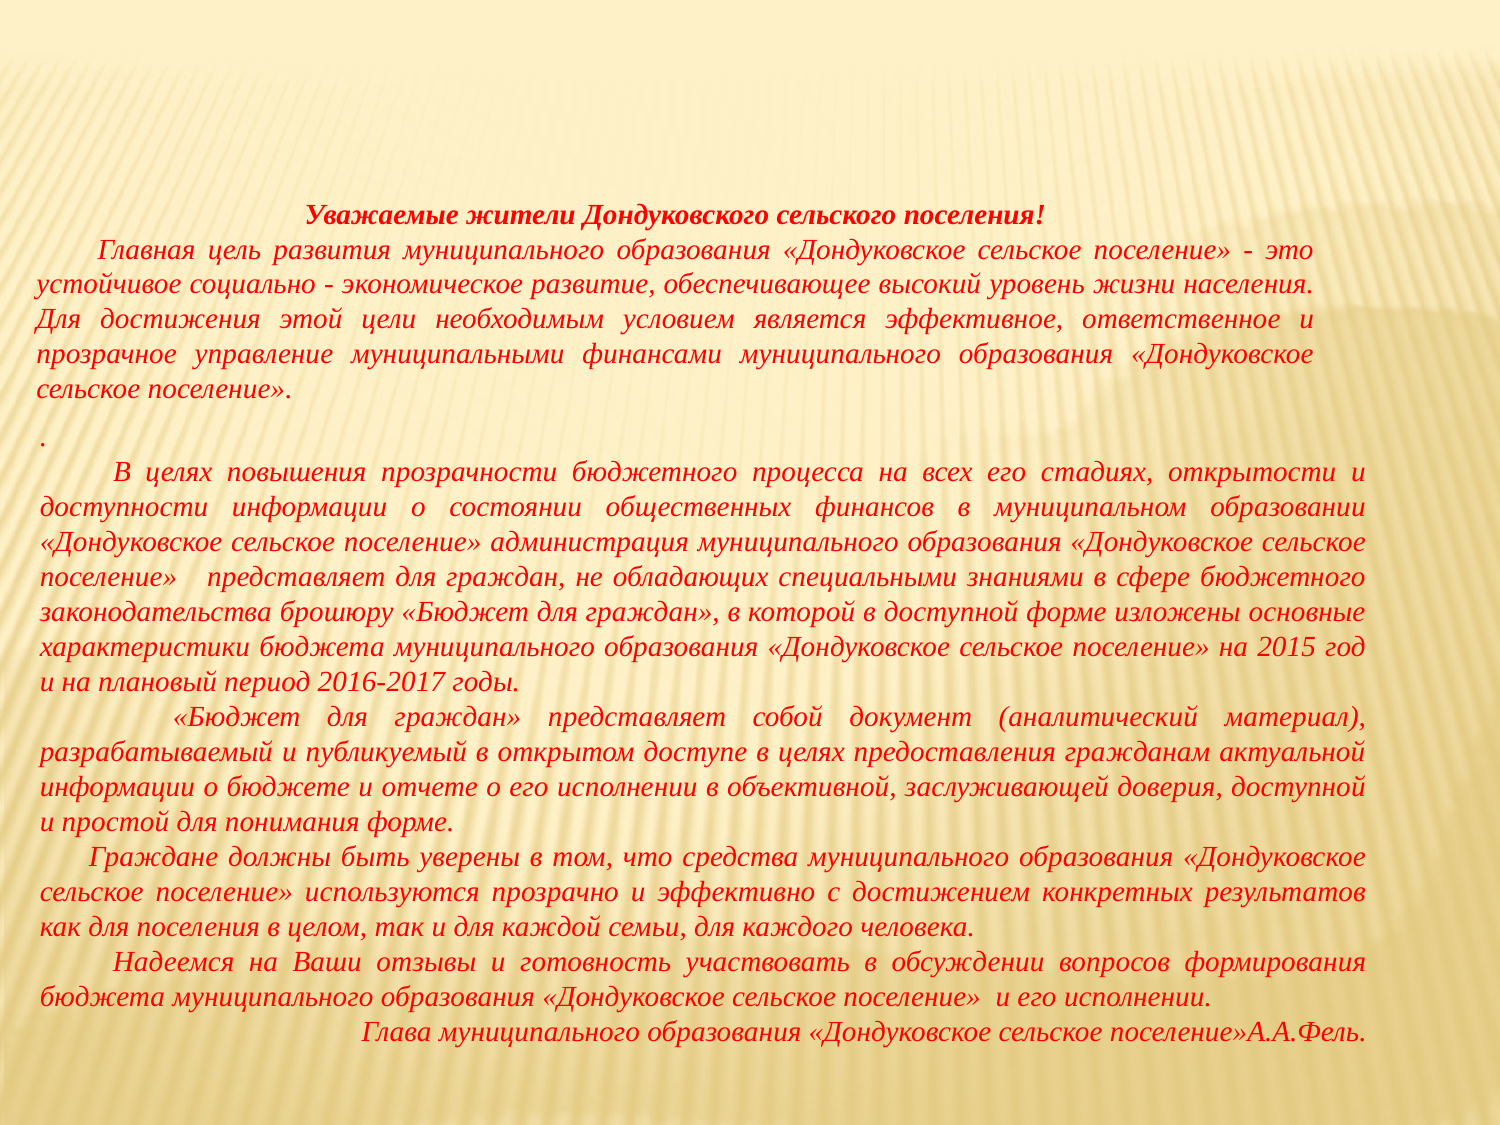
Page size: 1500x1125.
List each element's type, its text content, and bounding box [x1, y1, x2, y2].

text_box Уважаемые жители Дондуковского сельского поселения! Главная цель развития муниципального образования «Дондуковское сельское поселение» - это устойчивое социально - экономическое развитие, обеспечивающее высокий уровень жизни населения. Для достижения этой цели необходимым условием является эффективное, ответственное и прозрачное управление муниципальными финансами муниципального образования «Дондуковское сельское поселение». [21, 187, 1359, 447]
text_box . В целях повышения прозрачности бюджетного процесса на всех его стадиях, открытости и доступности информации о состоянии общественных финансов в муниципальном образовании «Дондуковское сельское поселение» администрация муниципального образования «Дондуковское сельское поселение» представляет для граждан, не обладающих специальными знаниями в сфере бюджетного законодательства брошюру «Бюджет для граждан», в которой в доступной форме изложены основные характеристики бюджета муниципального образования «Дондуковское сельское поселение» на 2015 год и на плановый период 2016-2017 годы. «Бюджет для граждан» представляет собой документ (аналитический материал), разрабатываемый и публикуемый в открытом доступе в целях предоставления гражданам актуальной информации о бюджете и отчете о его исполнении в объективной, заслуживающей доверия, доступной и простой для понимания форме. Граждане должны быть уверены в том, что средства муниципального образования «Дондуковское сельское поселение» используются прозрачно и эффективно с достижением конкретных результатов как для поселения в целом, так и для каждой семьи, для каждого человека. Надеемся на Ваши отзывы и готовность участвовать в обсуждении вопросов формирования бюджета муниципального образования «Дондуковское сельское поселение» и его исполнении. Глава муниципального образования «Дондуковское сельское поселение»А.А.Фель. [24, 410, 1383, 1062]
